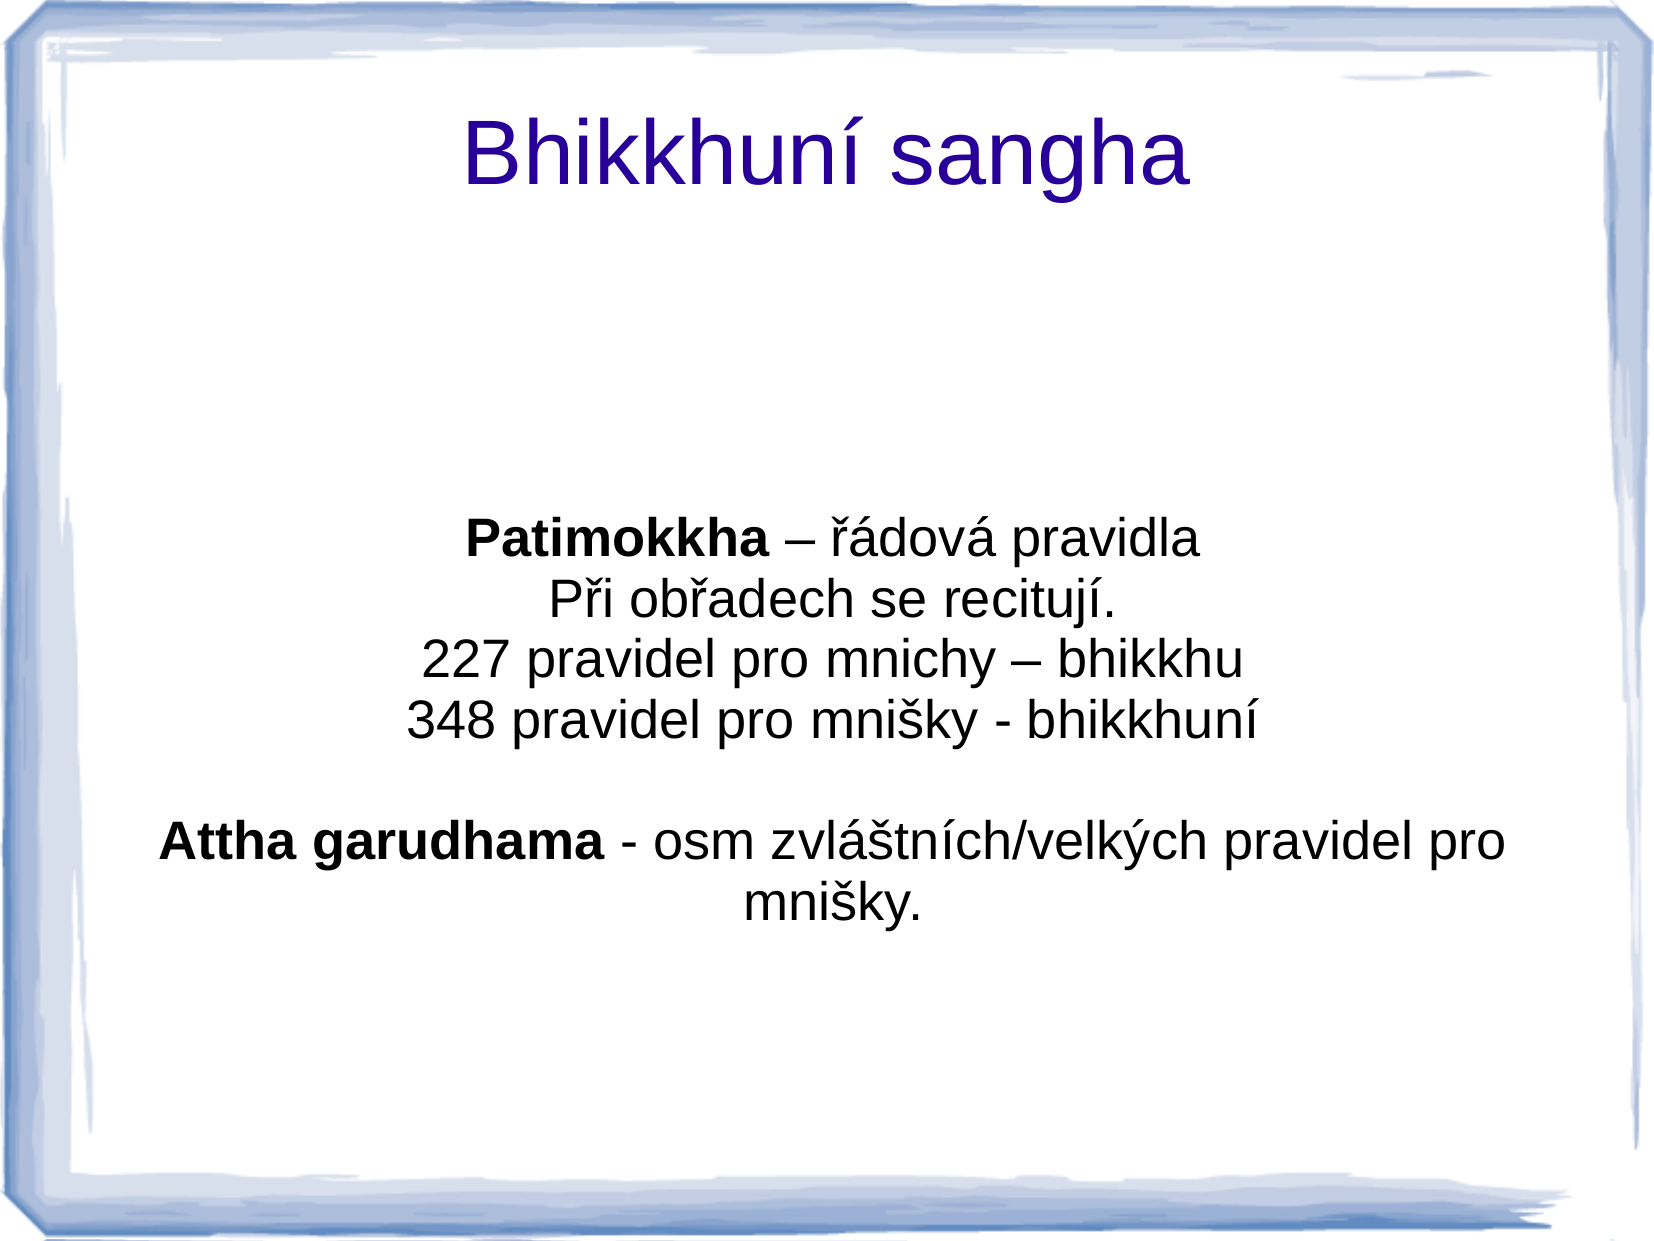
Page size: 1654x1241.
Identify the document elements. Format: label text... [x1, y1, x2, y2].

picture [0, 0, 1654, 1241]
title Bhikkhuní sangha [82, 49, 1571, 257]
text_box Patimokkha – řádová pravidla Při obřadech se recitují. 227 pravidel pro mnichy – bhikkhu 348 pravidel pro mnišky - bhikkhuní Attha garudhama - osm zvláštních/velkých pravidel pro mnišky. [86, 500, 1581, 1081]
